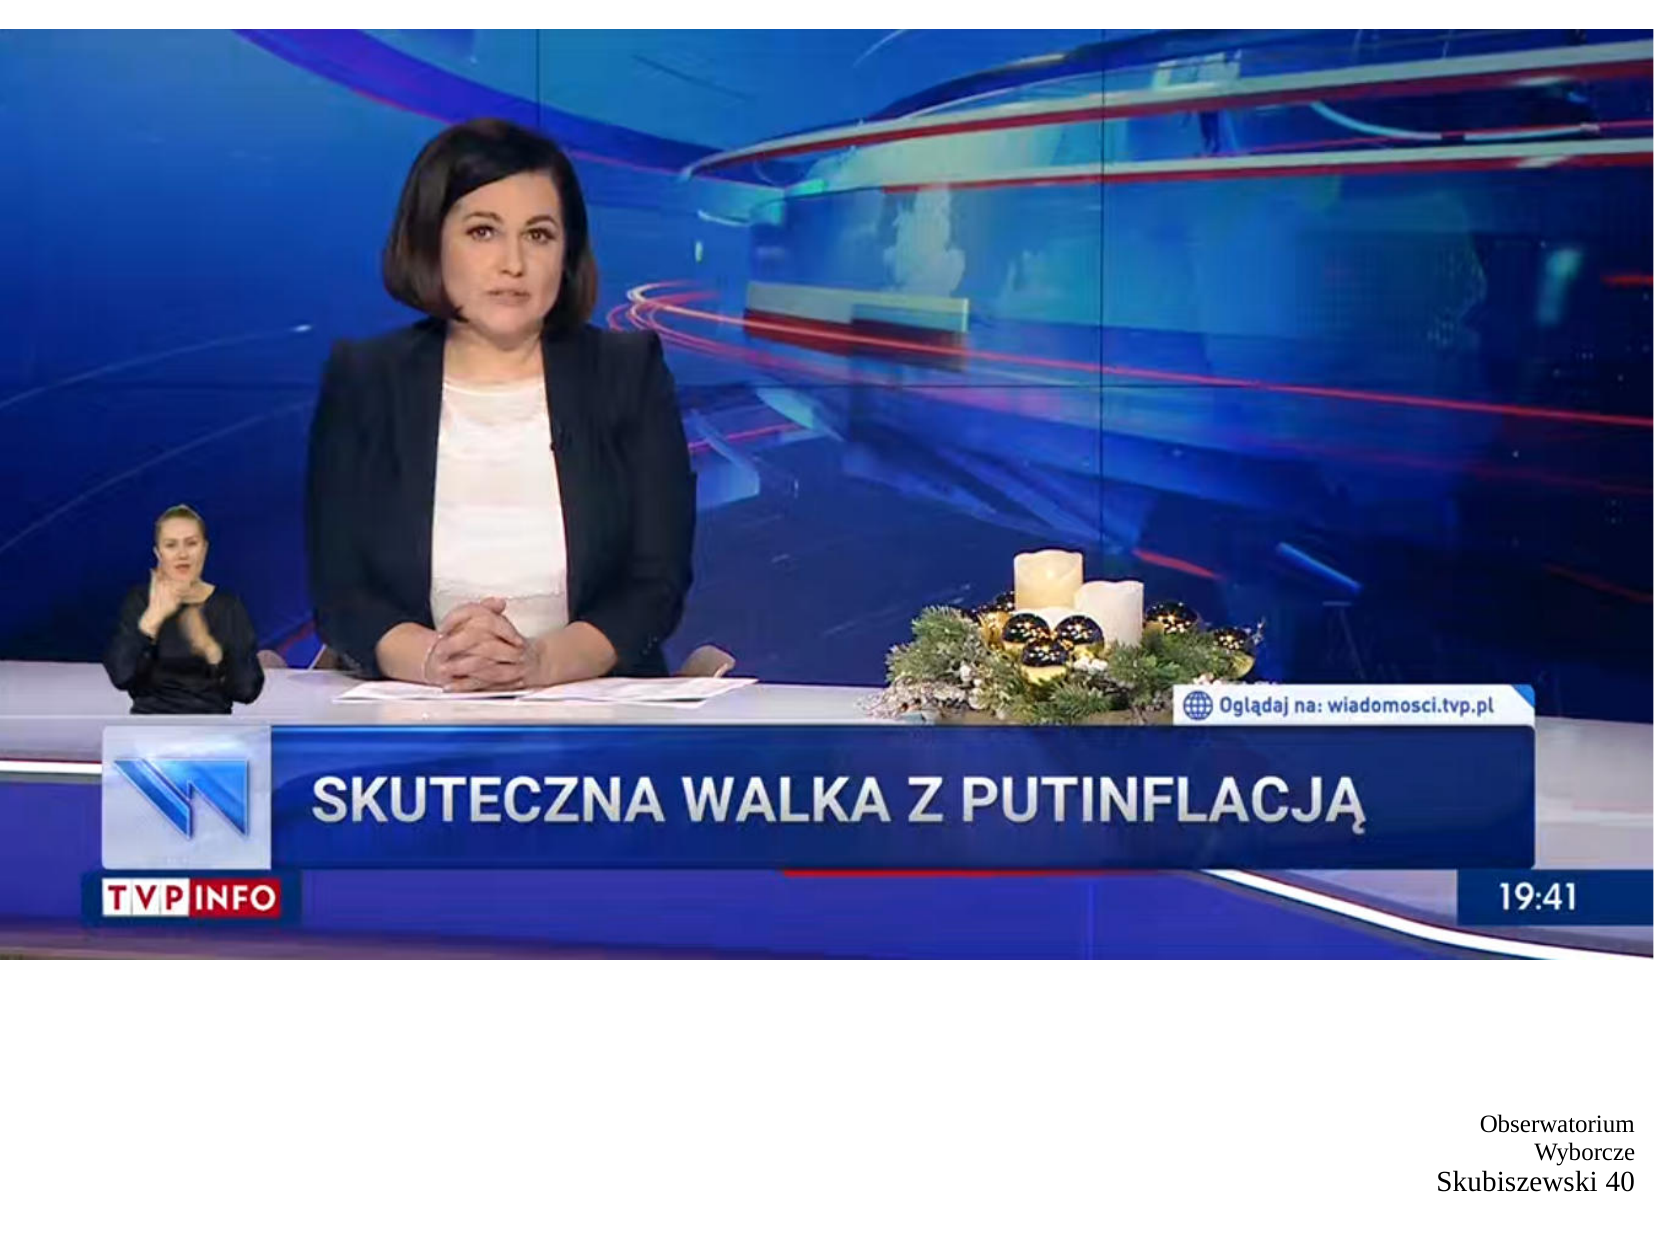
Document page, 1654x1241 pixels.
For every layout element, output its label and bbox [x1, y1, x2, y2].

picture [0, 29, 1654, 960]
